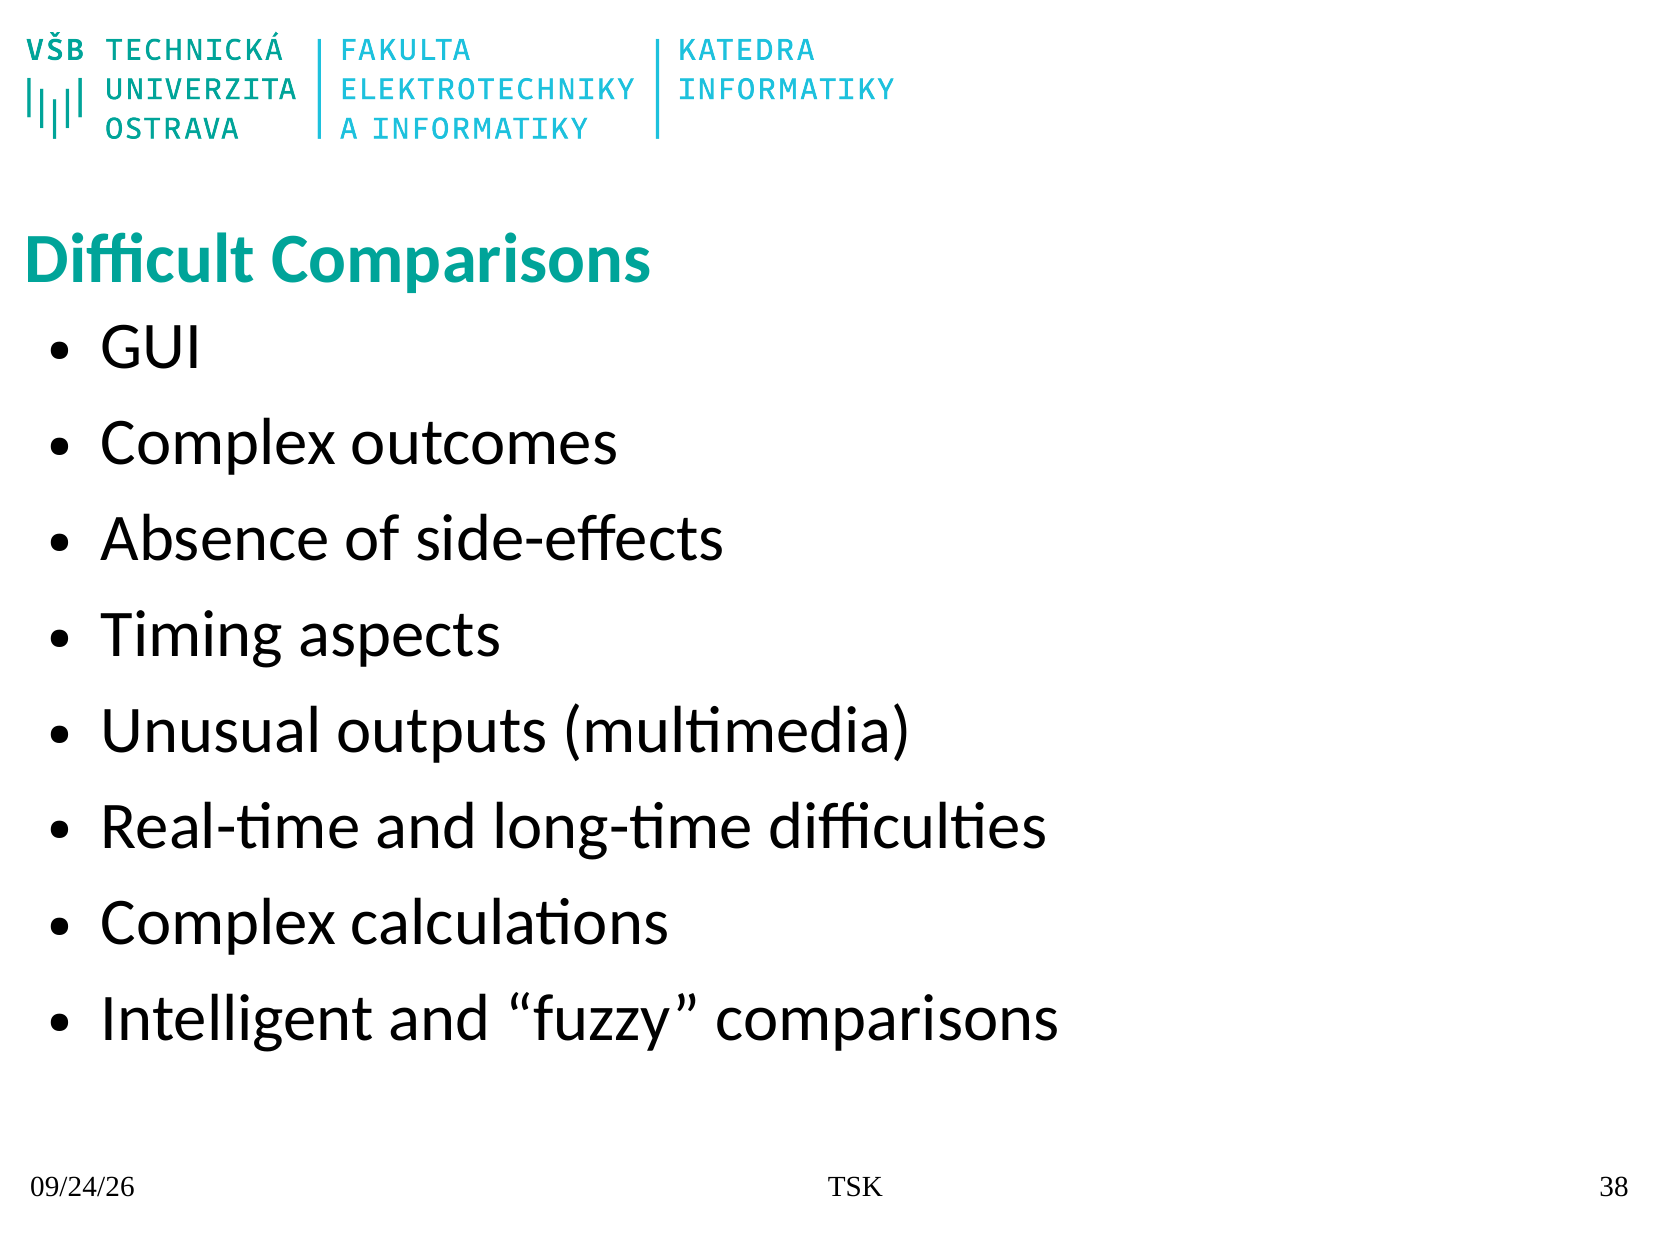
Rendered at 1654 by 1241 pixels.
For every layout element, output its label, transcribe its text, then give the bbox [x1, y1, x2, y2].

title Difficult Comparisons [24, 169, 1629, 300]
picture [26, 31, 894, 139]
list GUI Complex outcomes Absence of side-effects Timing aspects Unusual outputs (multimedia) Real-time and long-time difficulties Complex calculations Intelligent and “fuzzy” comparisons [30, 318, 1629, 1146]
